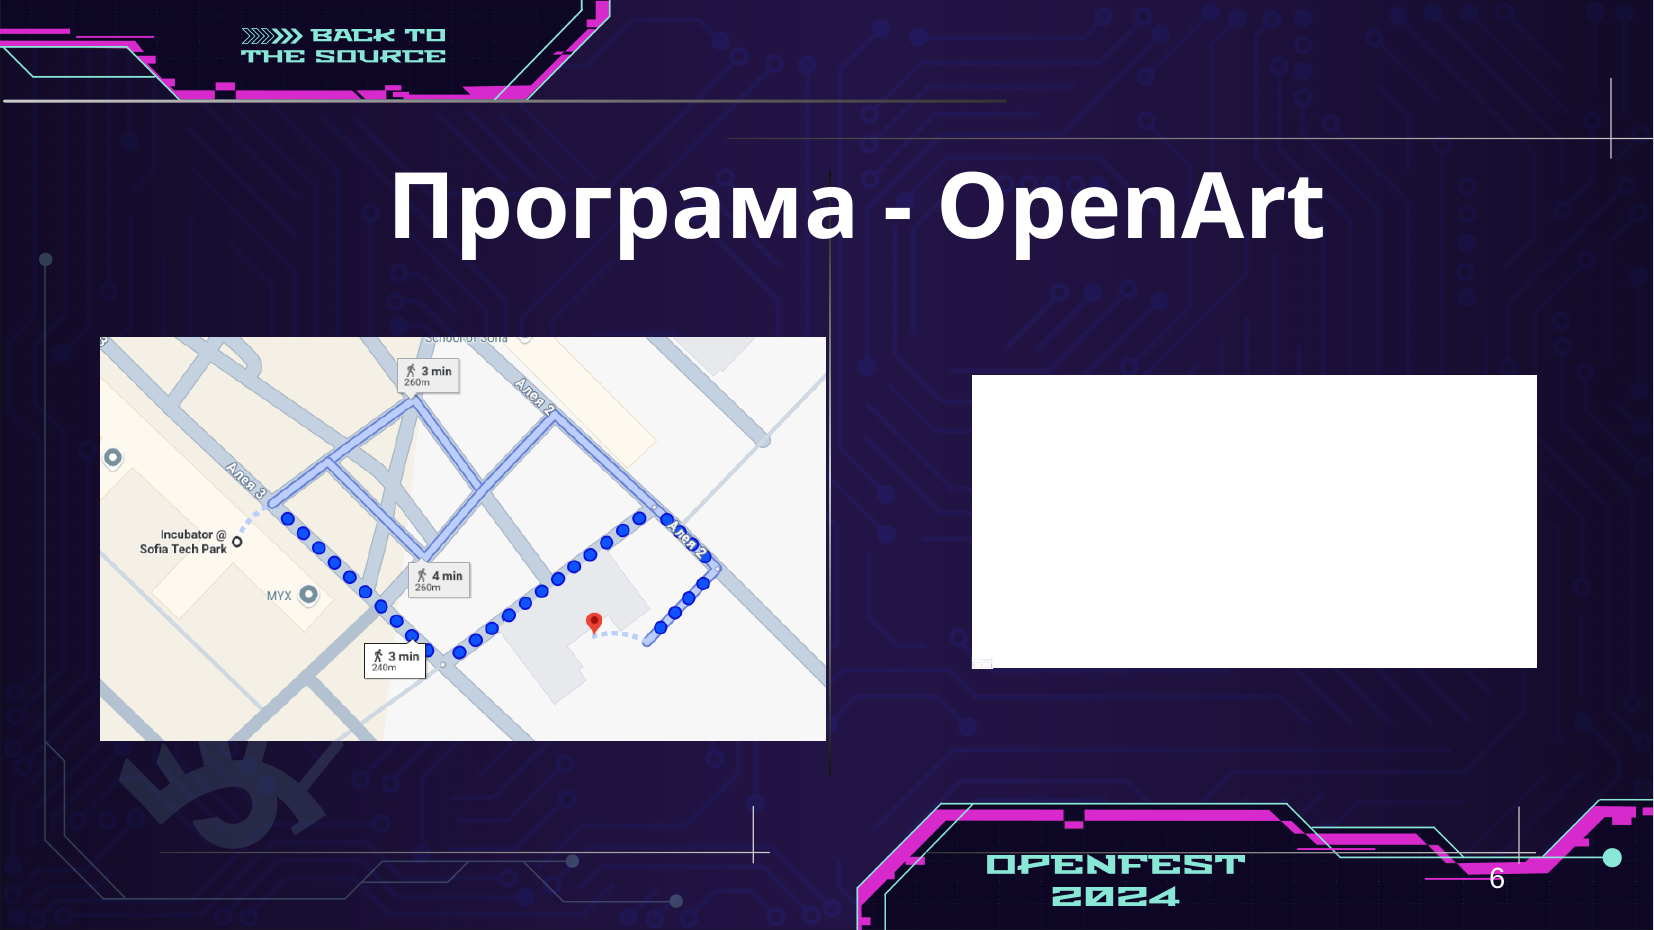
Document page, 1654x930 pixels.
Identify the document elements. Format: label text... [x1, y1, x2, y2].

picture [0, 0, 1654, 930]
title Програма - OpenArt [75, 138, 1640, 268]
